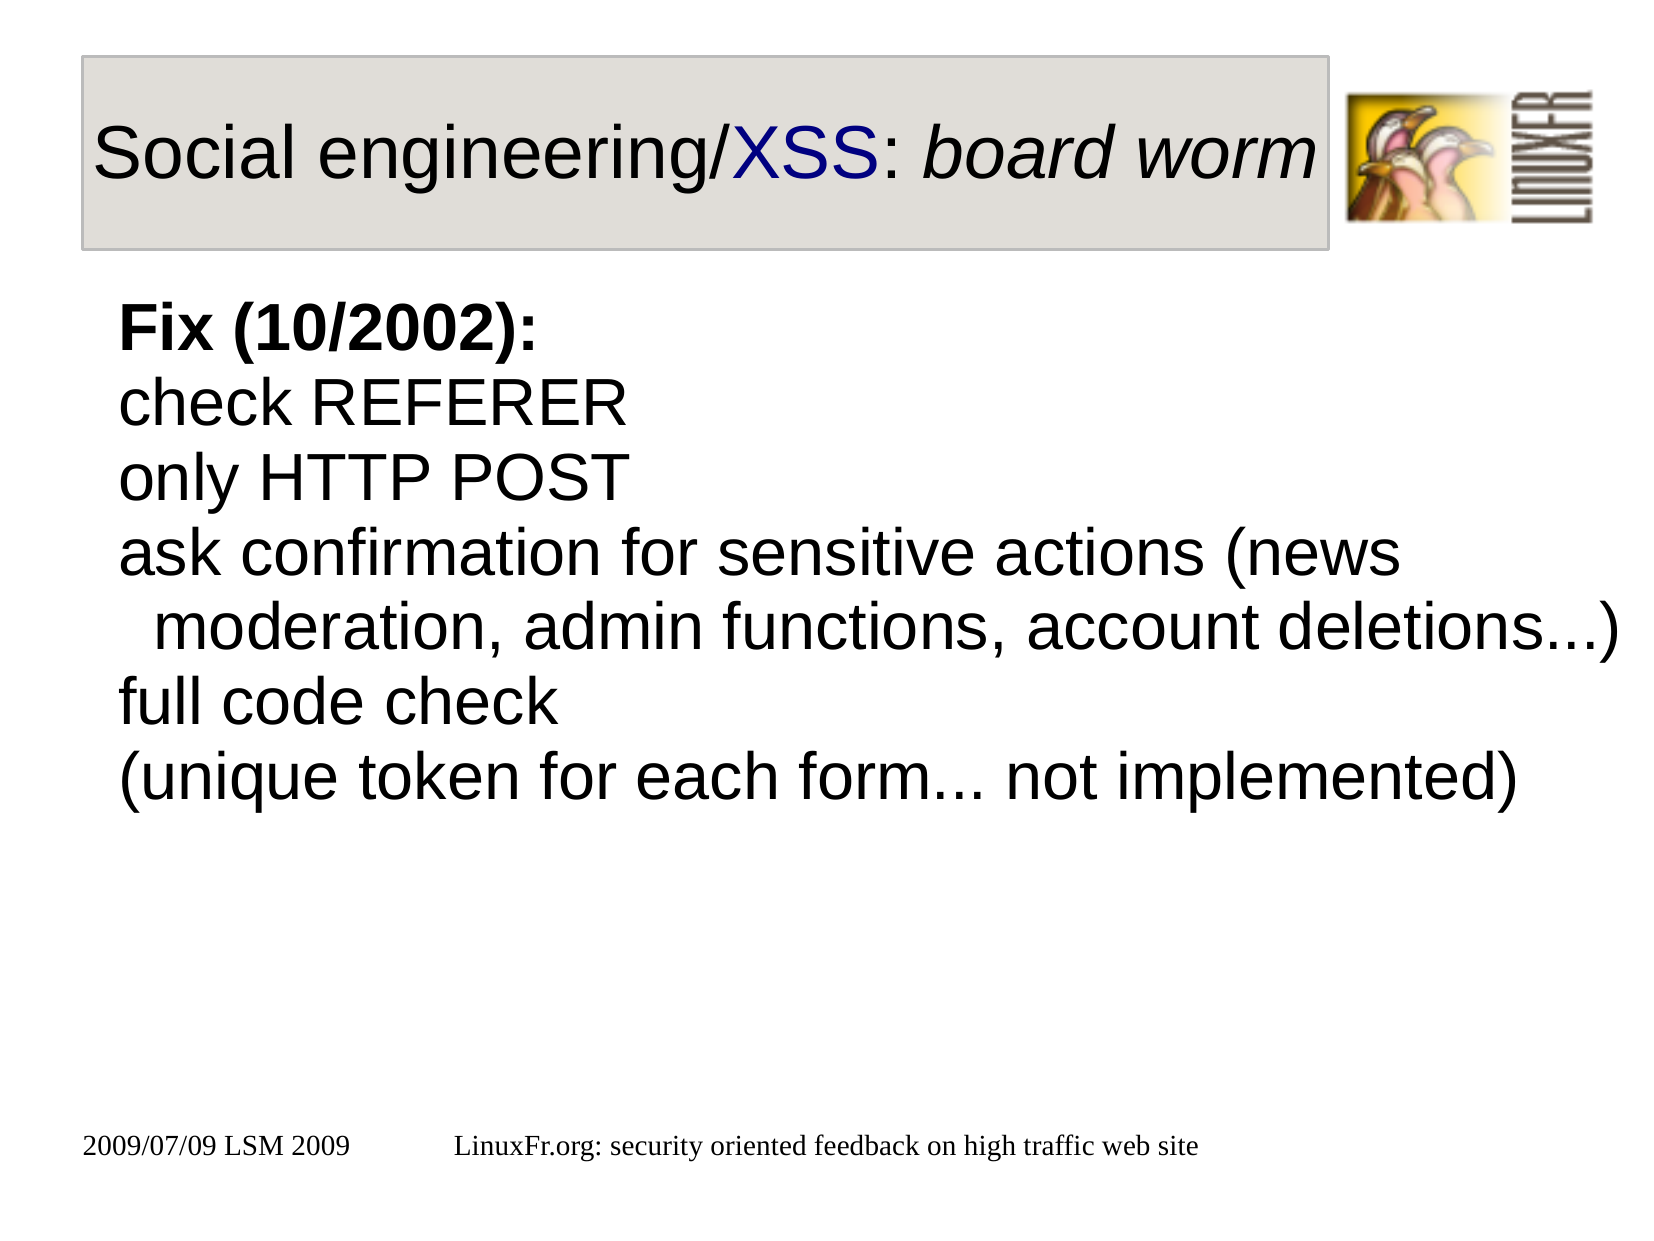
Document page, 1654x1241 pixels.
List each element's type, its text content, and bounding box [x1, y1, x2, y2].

picture [1341, 88, 1601, 229]
subtitle Fix (10/2002): check REFERER only HTTP POST ask confirmation for sensitive actions (news moderation, admin functions, account deletions...) full code check (unique token for each form... not implemented) [82, 290, 1625, 1094]
title Social engineering/XSS: board worm [82, 56, 1329, 250]
